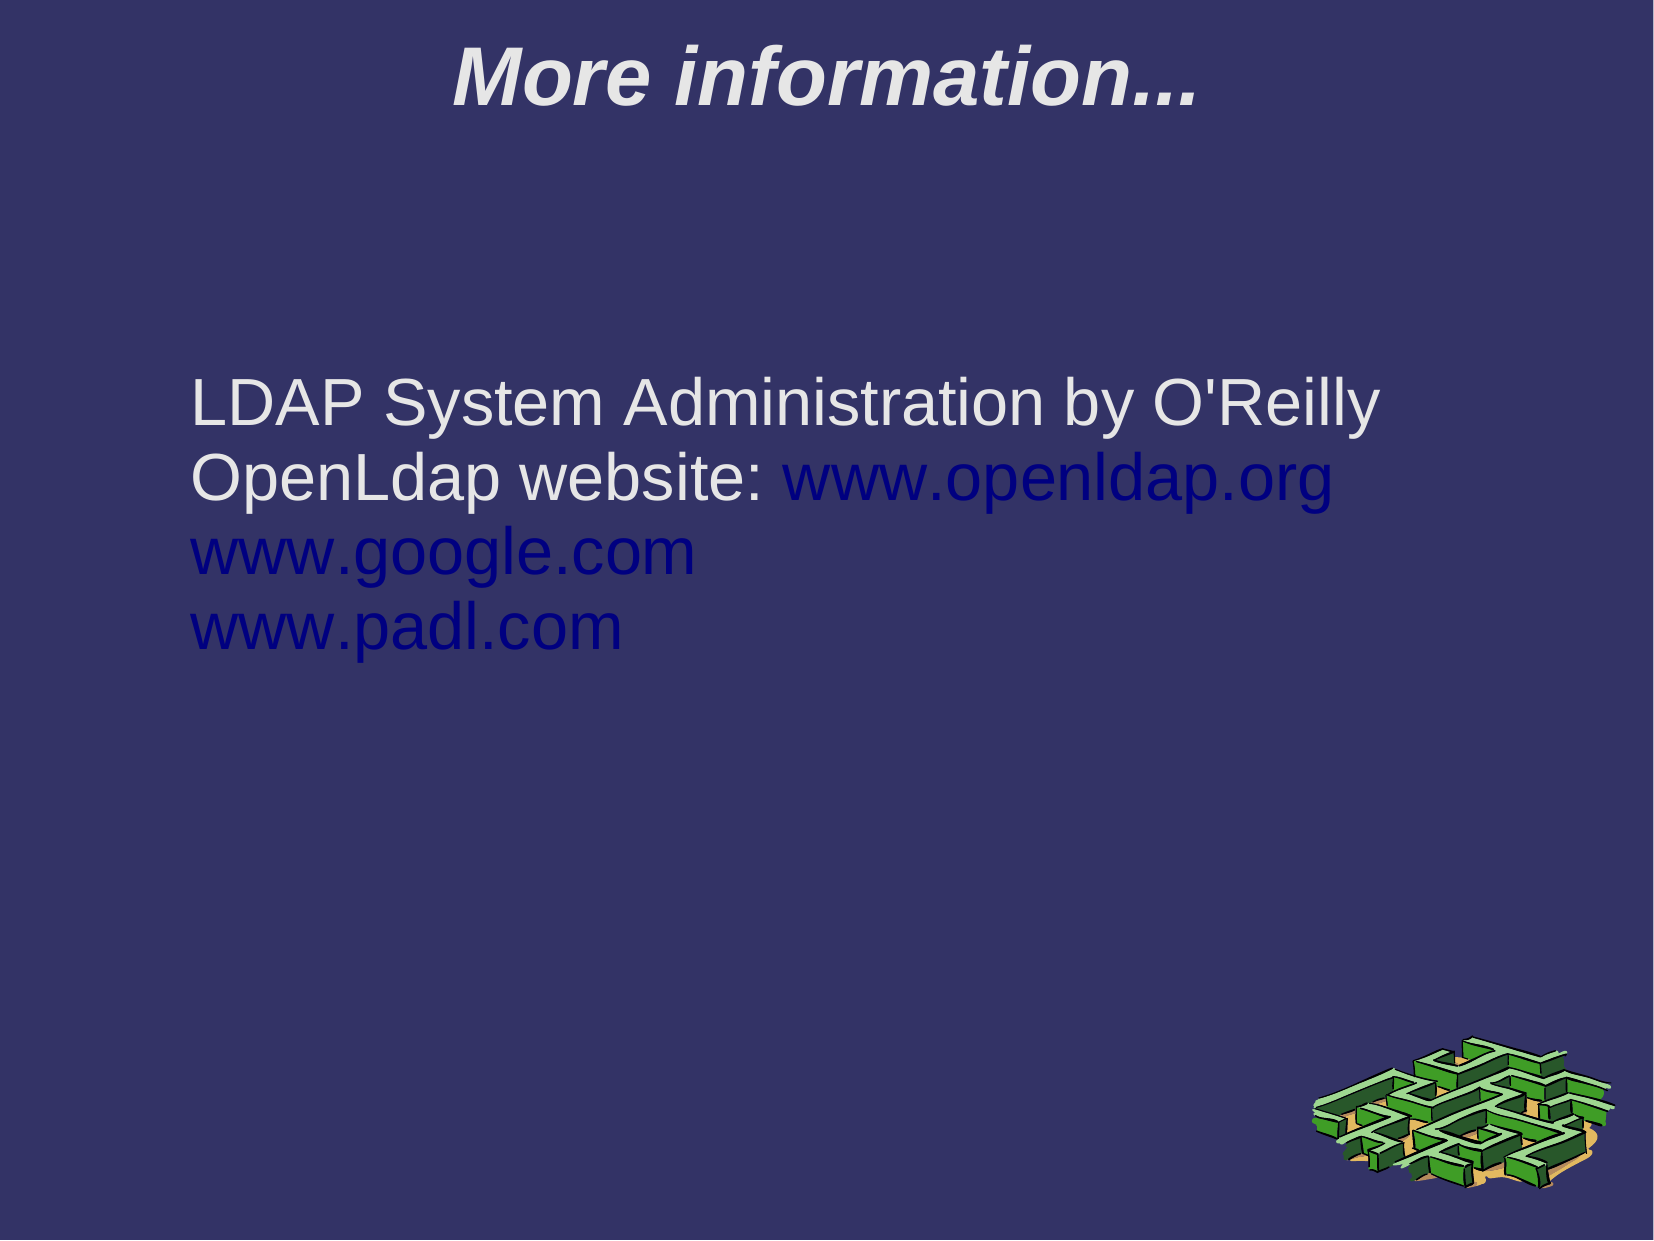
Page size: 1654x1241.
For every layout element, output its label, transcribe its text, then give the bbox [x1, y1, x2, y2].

list LDAP System Administration by O'Reilly OpenLdap website: www.openldap.org www.google.com www.padl.com [178, 364, 1570, 1147]
title More information... [121, 19, 1534, 227]
